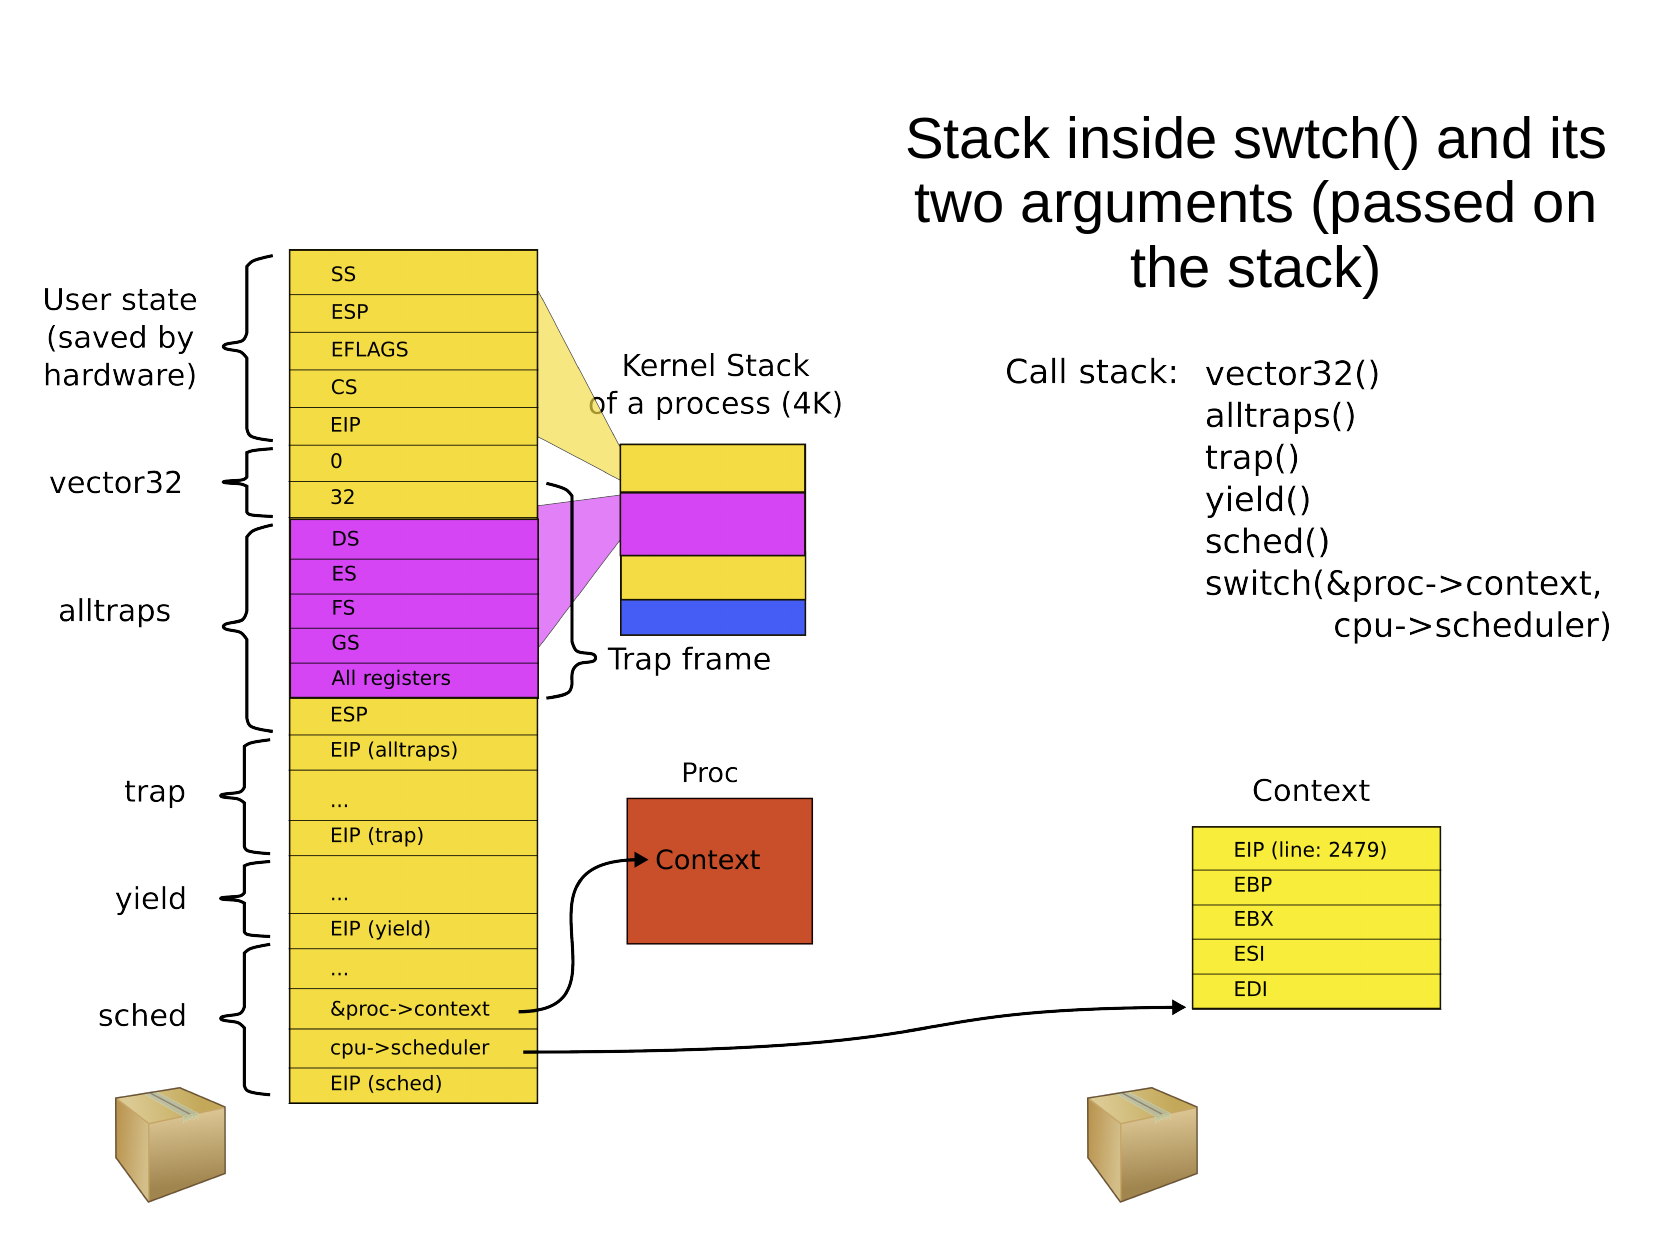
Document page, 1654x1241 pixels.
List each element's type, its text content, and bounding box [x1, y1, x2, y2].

list Stack inside swtch() and its two arguments (passed on the stack) [900, 105, 1613, 301]
picture [45, 249, 1609, 1203]
